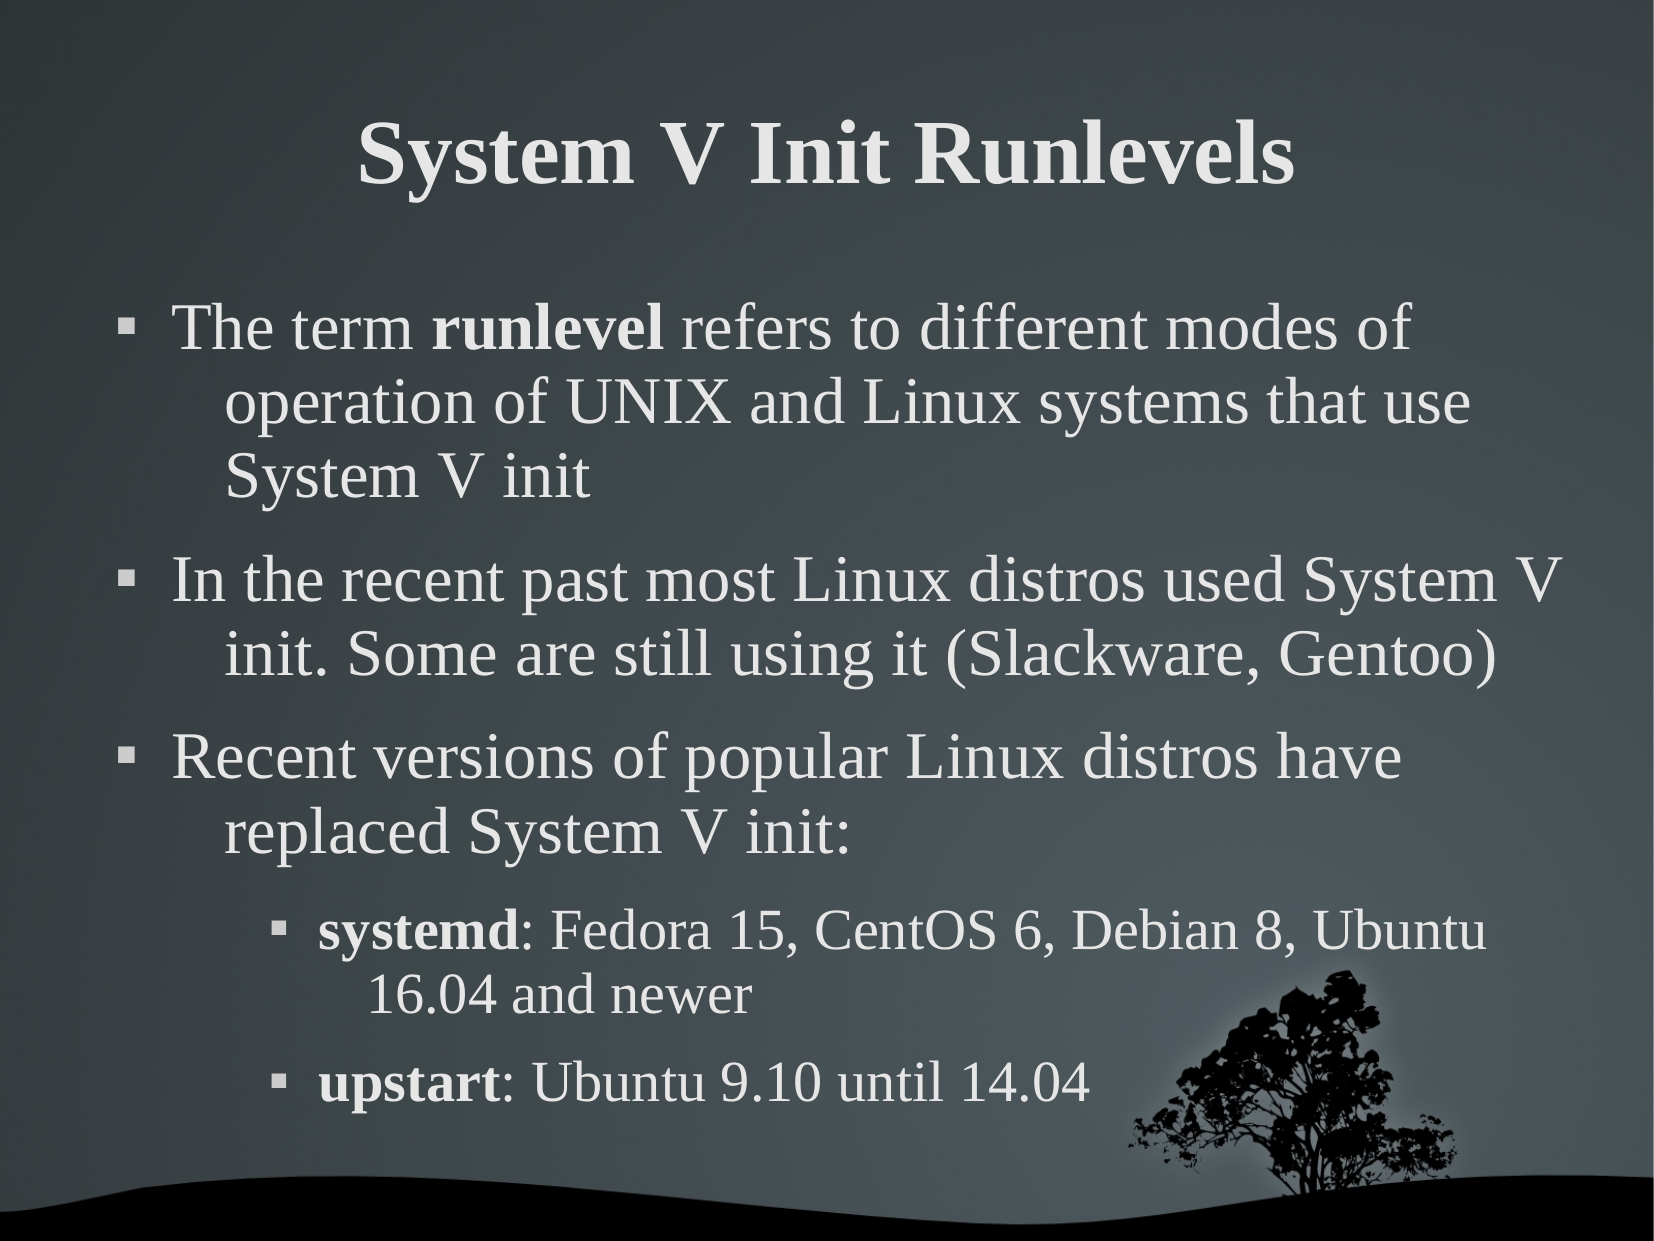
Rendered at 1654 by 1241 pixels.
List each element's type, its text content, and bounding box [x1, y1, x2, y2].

title System V Init Runlevels [82, 49, 1571, 257]
list The term runlevel refers to different modes of operation of UNIX and Linux systems that use System V init In the recent past most Linux distros used System V init. Some are still using it (Slackware, Gentoo) Recent versions of popular Linux distros have replaced System V init: systemd: Fedora 15, CentOS 6, Debian 8, Ubuntu 16.04 and newer upstart: Ubuntu 9.10 until 14.04 [82, 290, 1571, 1201]
picture [0, 0, 1654, 1241]
